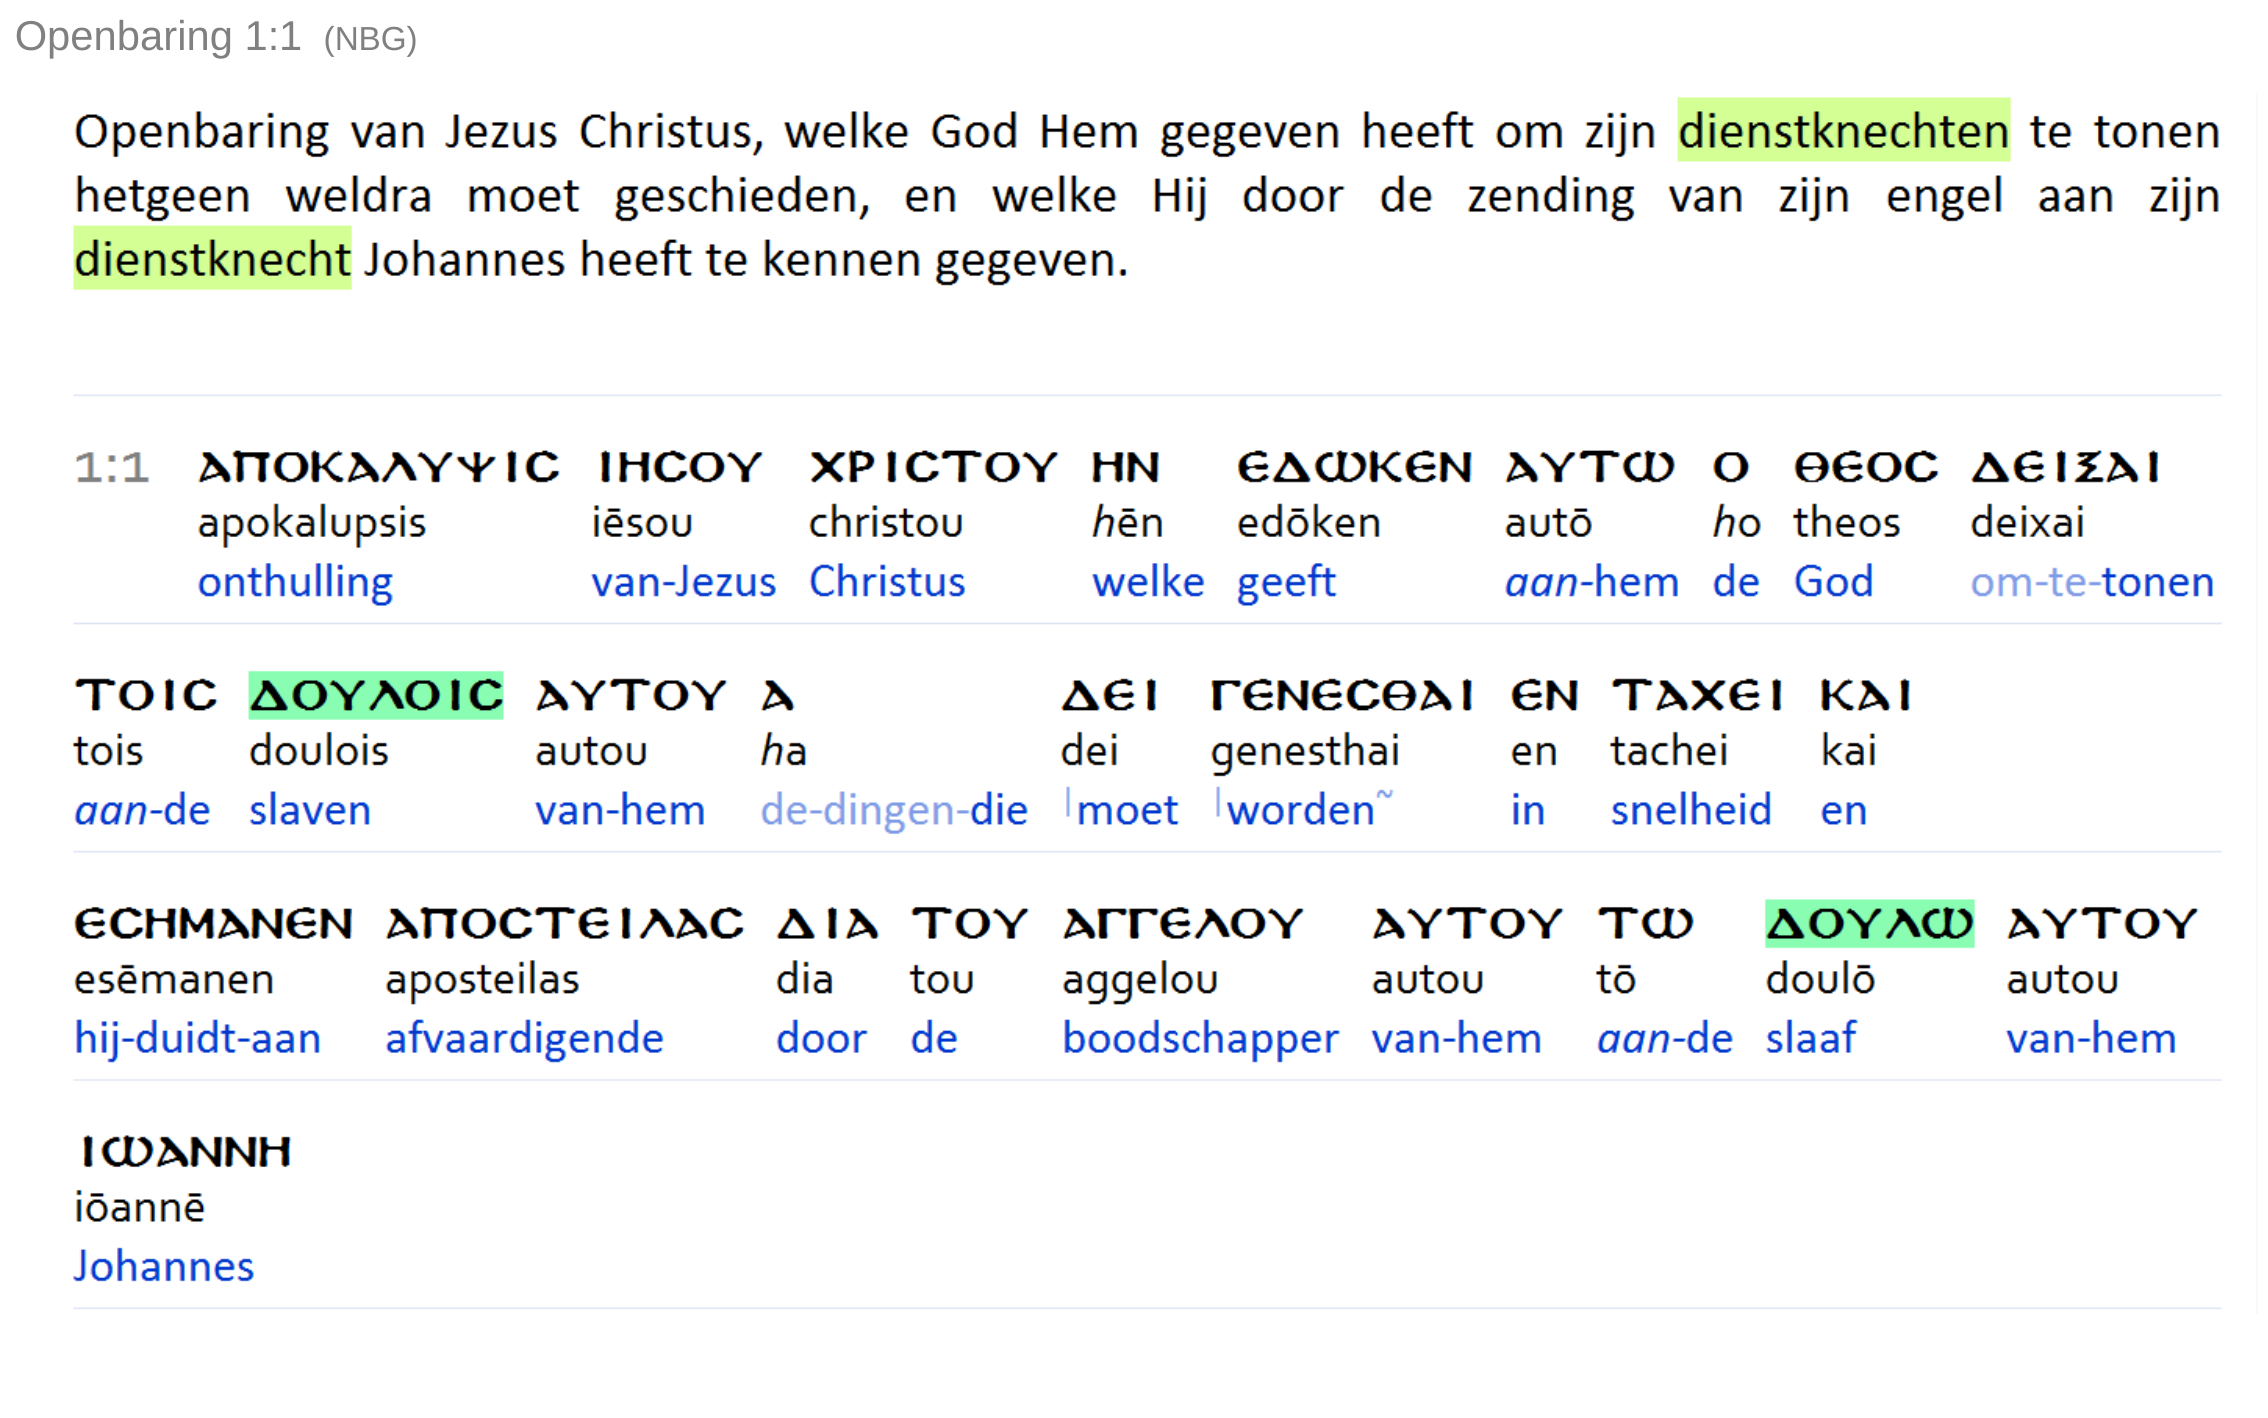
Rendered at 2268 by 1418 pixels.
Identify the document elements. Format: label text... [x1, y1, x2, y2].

picture [5, 93, 2258, 1314]
text_box Openbaring 1:1 (NBG) [0, 4, 613, 69]
